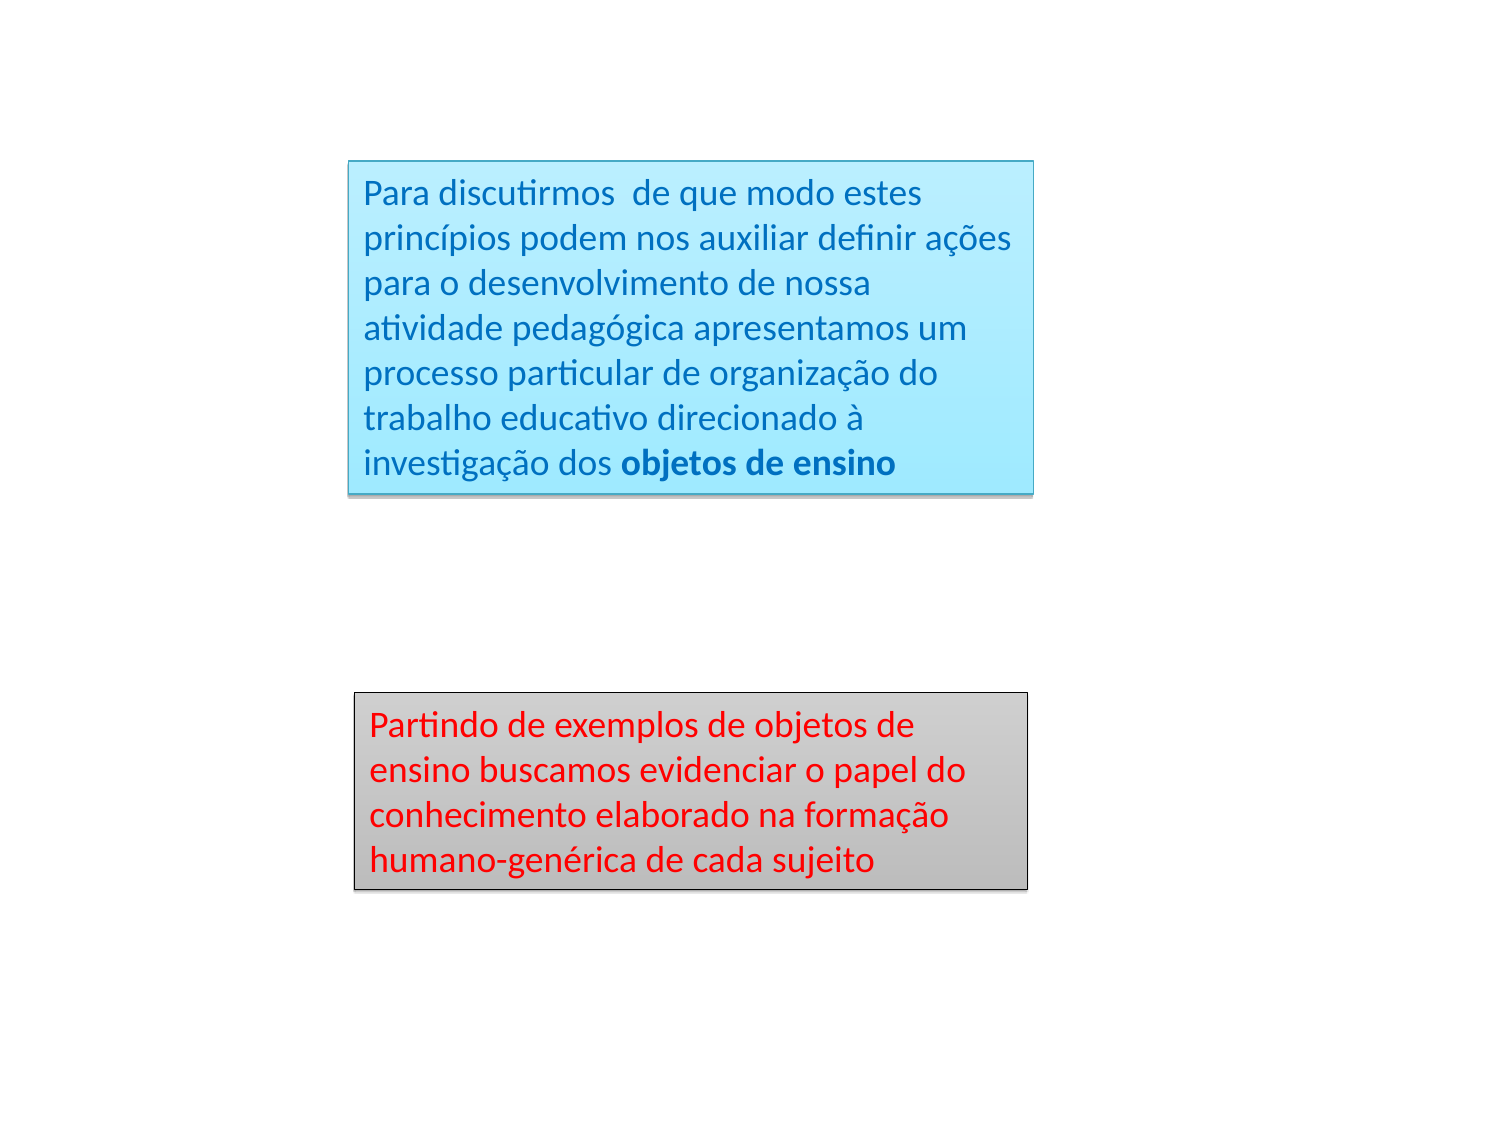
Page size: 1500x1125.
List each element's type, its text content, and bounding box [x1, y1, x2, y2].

text_box Partindo de exemplos de objetos de ensino buscamos evidenciar o papel do conhecimento elaborado na formação humano-genérica de cada sujeito [354, 692, 1028, 890]
text_box Para discutirmos de que modo estes princípios podem nos auxiliar definir ações para o desenvolvimento de nossa atividade pedagógica apresentamos um processo particular de organização do trabalho educativo direcionado à investigação dos objetos de ensino [348, 160, 1034, 495]
